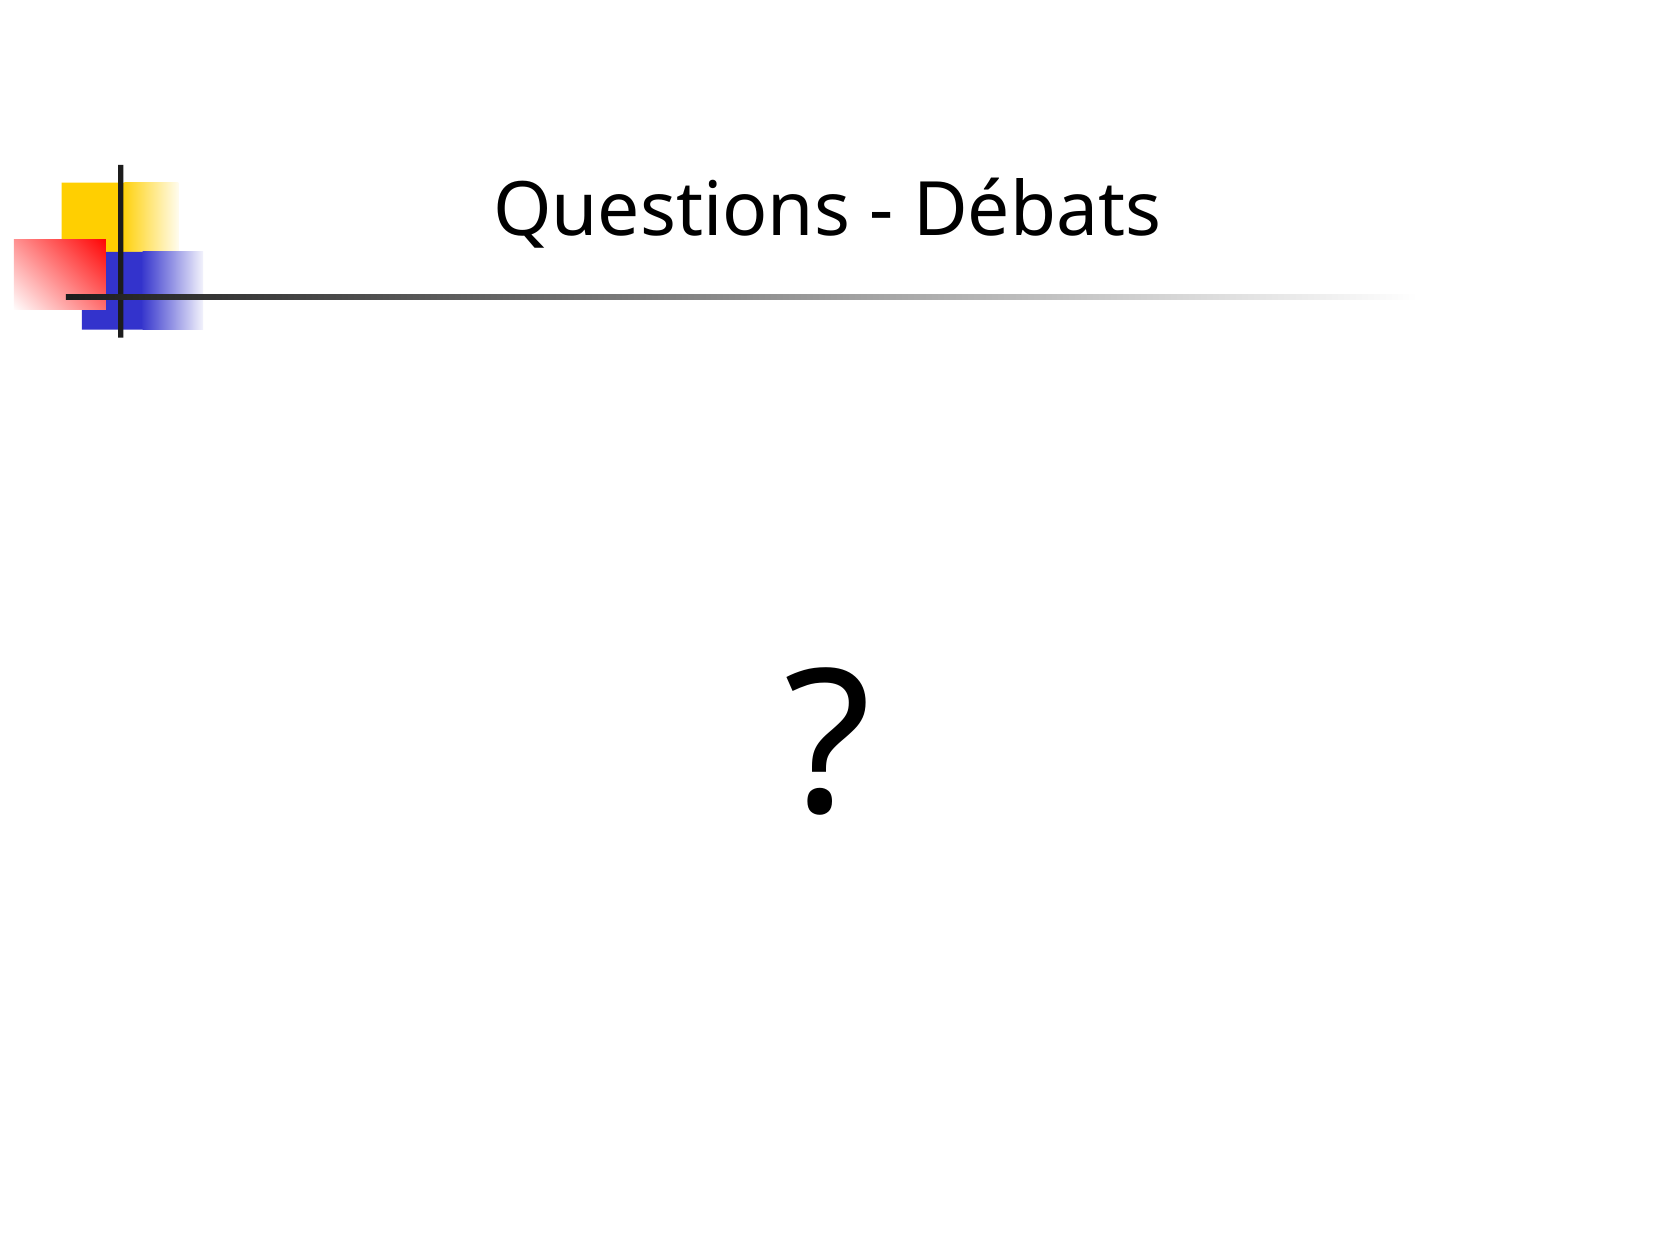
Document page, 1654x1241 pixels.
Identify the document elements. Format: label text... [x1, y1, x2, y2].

title Questions - Débats [121, 102, 1534, 311]
subtitle ? [121, 344, 1534, 1127]
